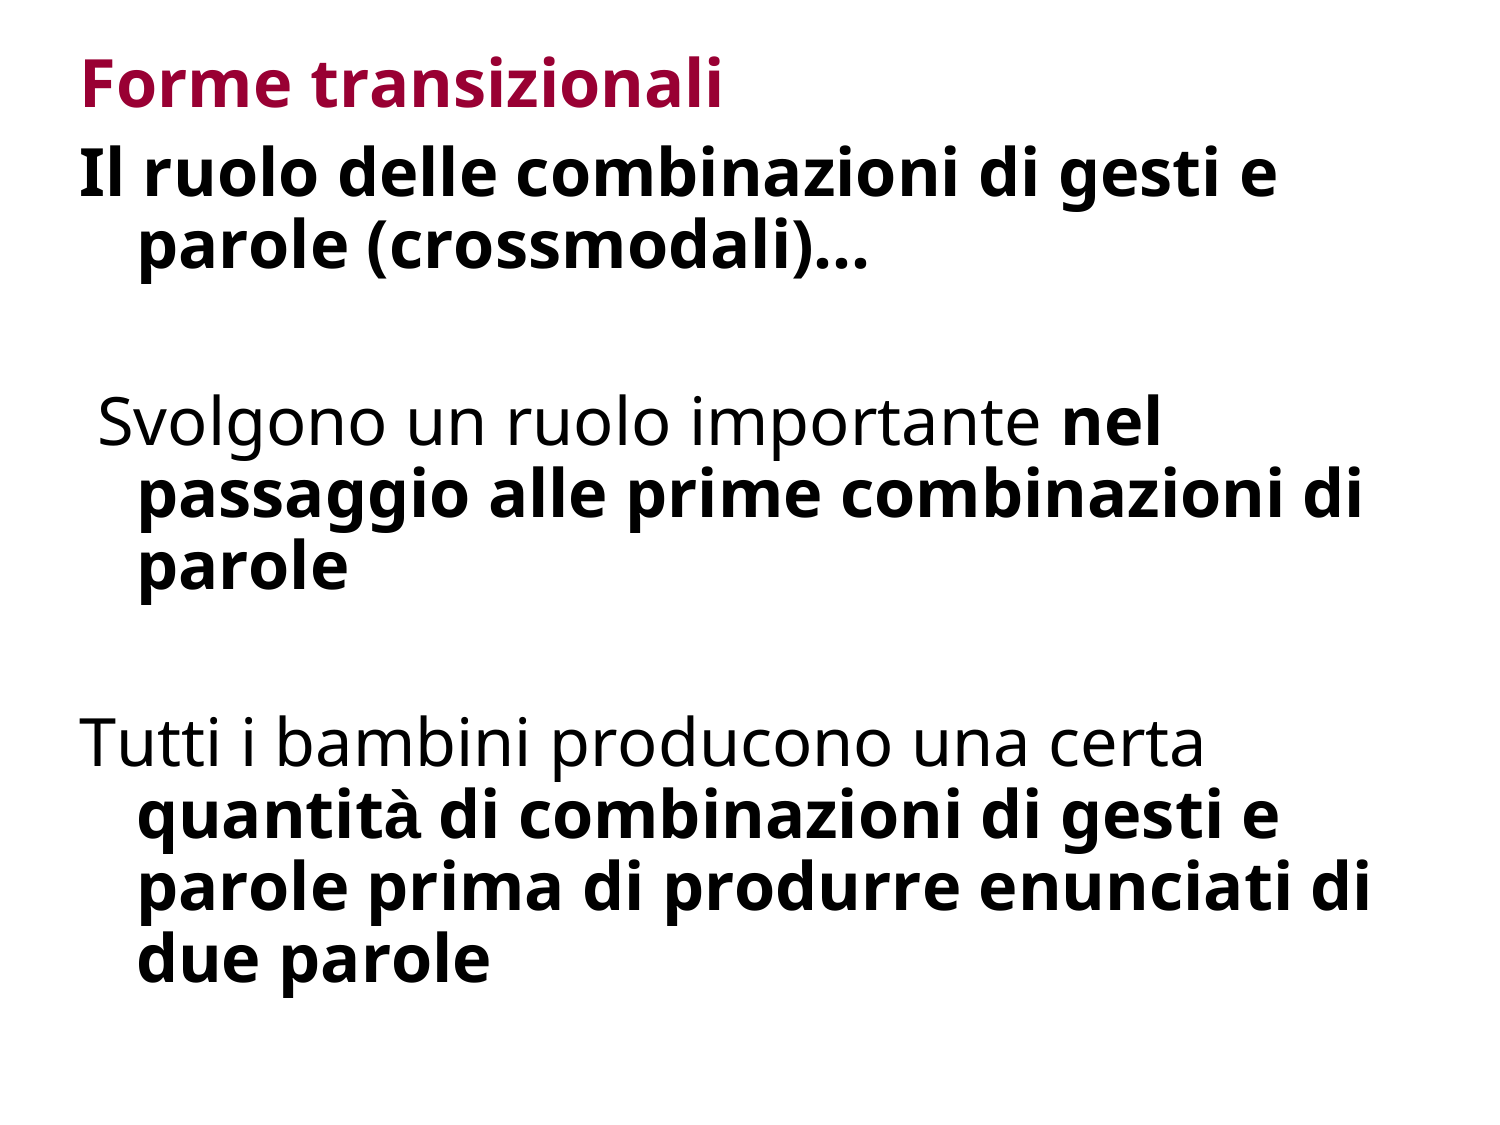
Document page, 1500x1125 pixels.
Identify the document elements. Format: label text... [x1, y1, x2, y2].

list Forme transizionali Il ruolo delle combinazioni di gesti e parole (crossmodali)… Svolgono un ruolo importante nel passaggio alle prime combinazioni di parole Tutti i bambini producono una certa quantità di combinazioni di gesti e parole prima di produrre enunciati di due parole [64, 42, 1439, 1047]
